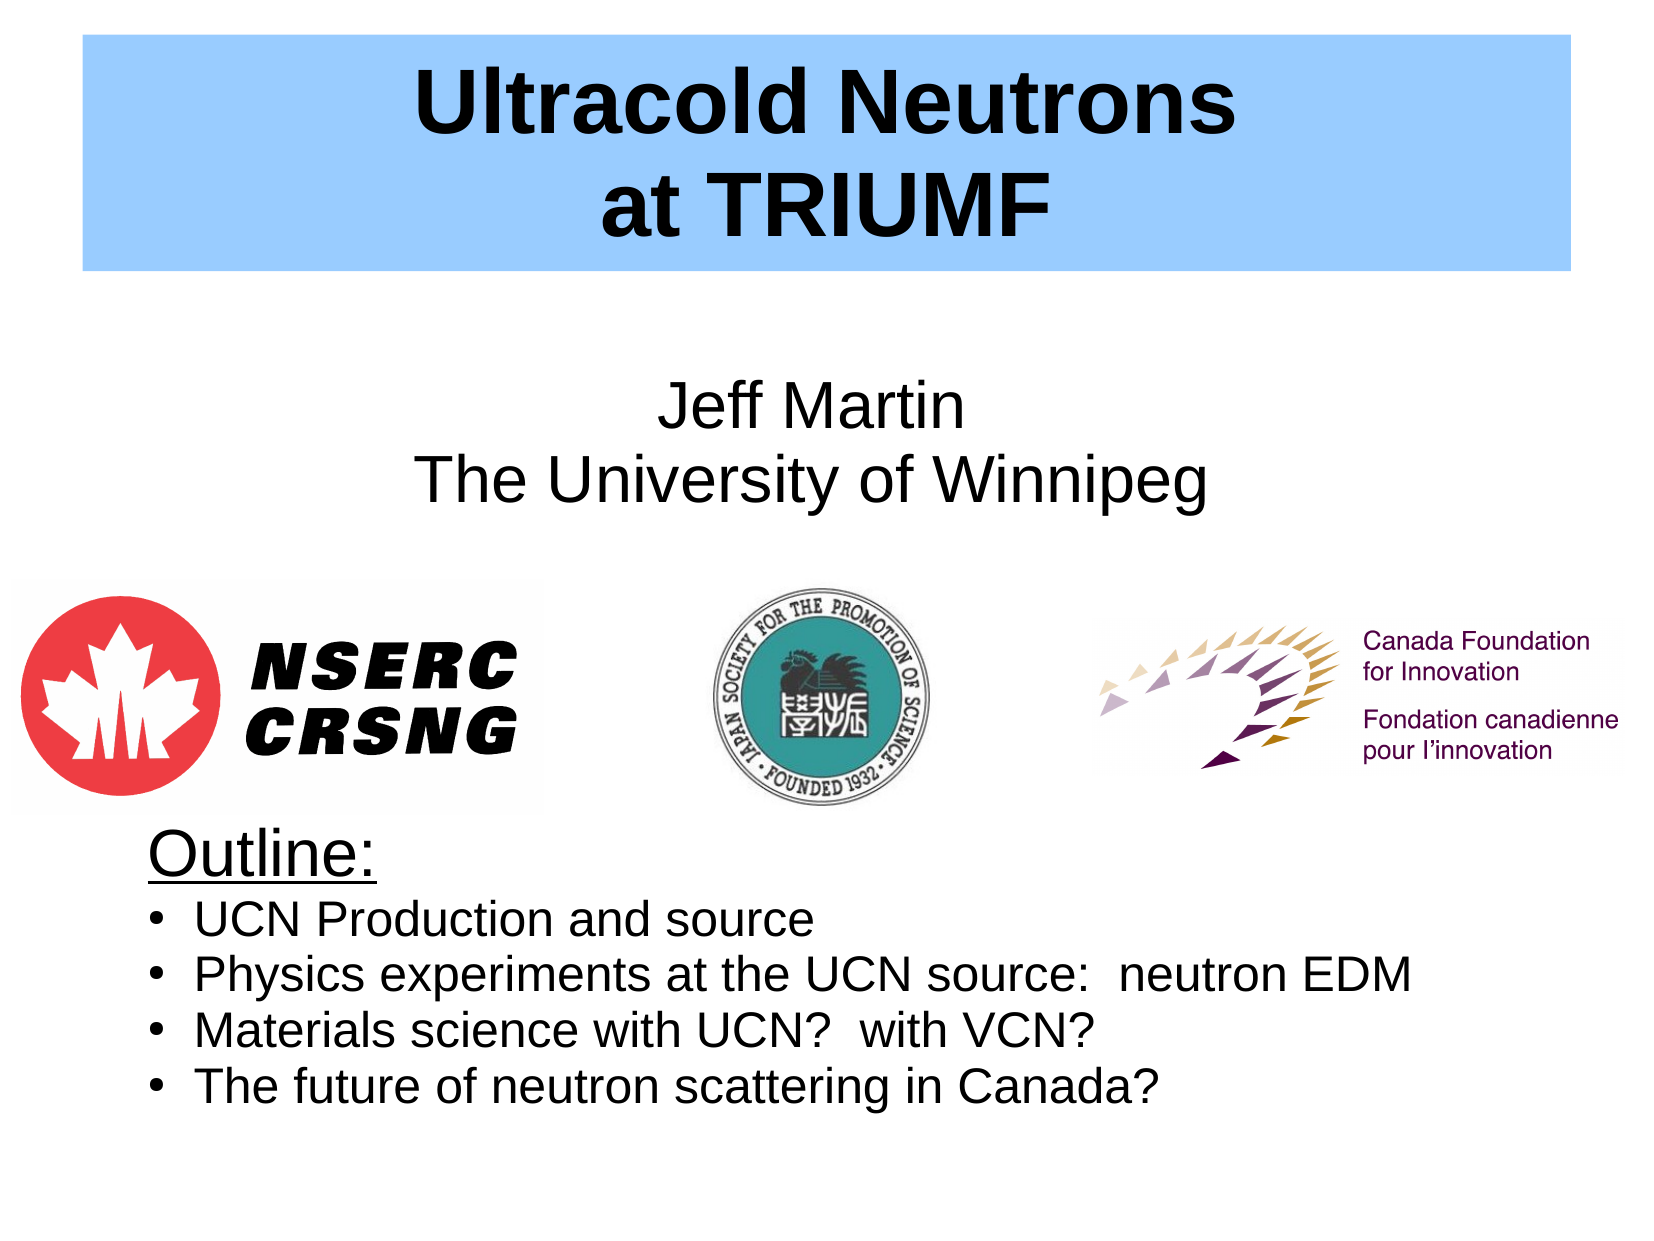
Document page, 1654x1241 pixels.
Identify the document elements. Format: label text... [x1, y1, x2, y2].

picture [705, 578, 939, 815]
picture [11, 579, 147, 815]
picture [1092, 618, 1625, 776]
title Ultracold Neutrons at TRIUMF [82, 34, 1571, 272]
subtitle Jeff Martin The University of Winnipeg Outline: UCN Production and source Physics experiments at the UCN source: neutron EDM Materials science with UCN? with VCN? The future of neutron scattering in Canada? [147, 326, 1477, 1156]
